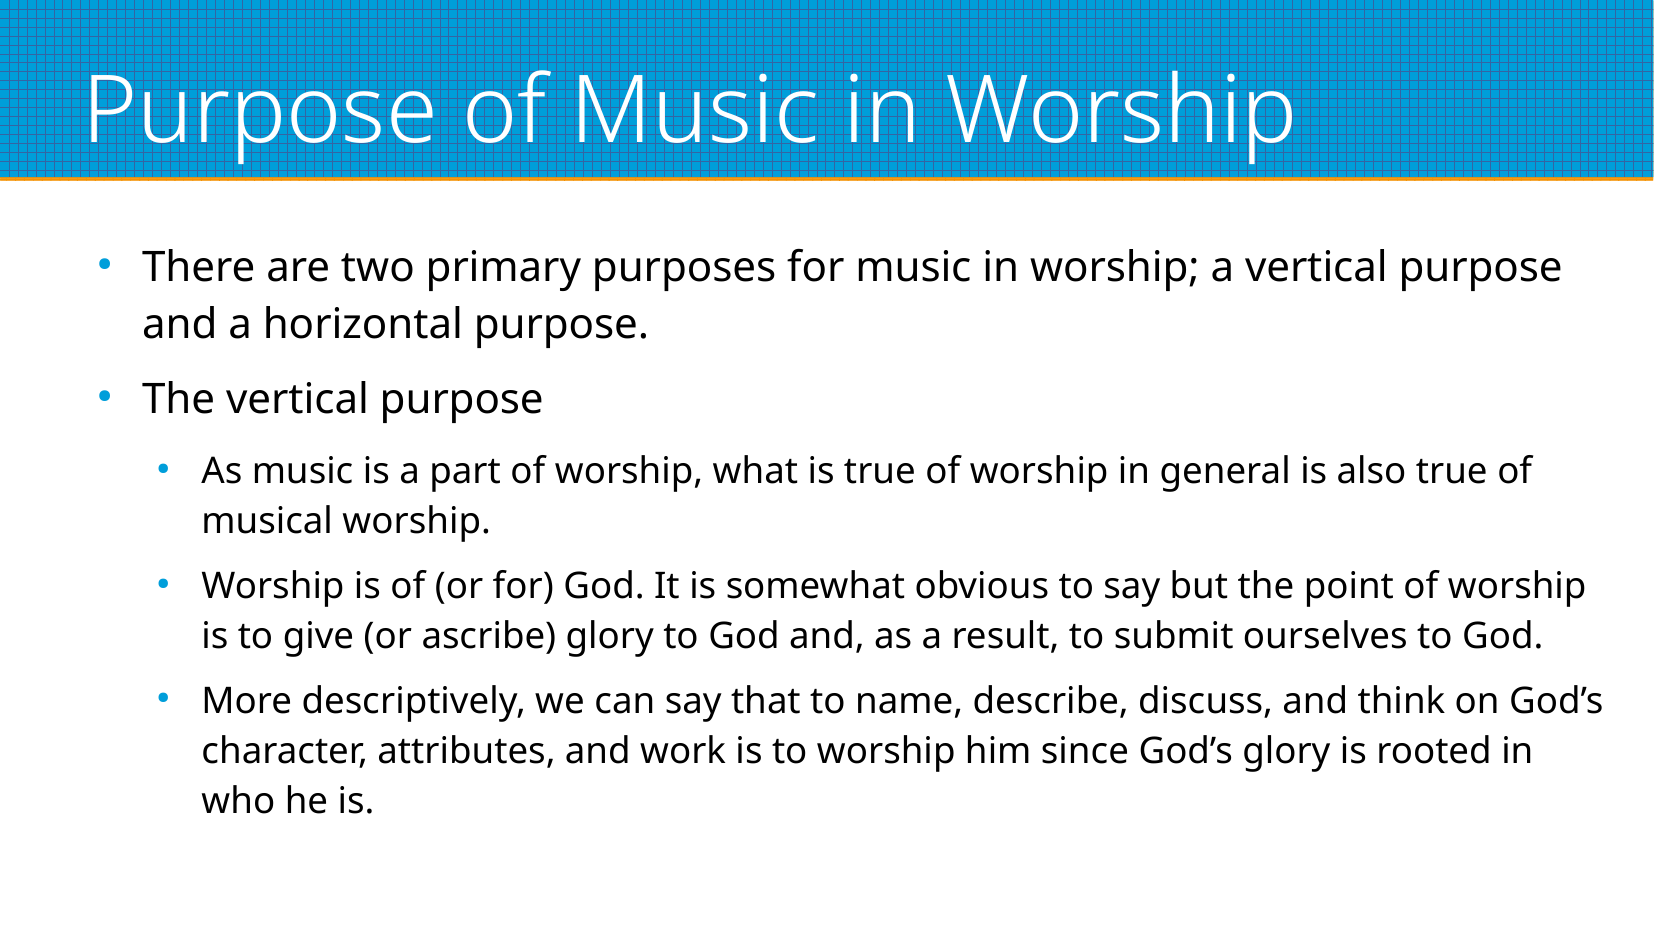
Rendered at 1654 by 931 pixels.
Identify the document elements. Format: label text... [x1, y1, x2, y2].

title Purpose of Music in Worship [82, 14, 1571, 171]
list There are two primary purposes for music in worship; a vertical purpose and a horizontal purpose. The vertical purpose As music is a part of worship, what is true of worship in general is also true of musical worship. Worship is of (or for) God. It is somewhat obvious to say but the point of worship is to give (or ascribe) glory to God and, as a result, to submit ourselves to God. More descriptively, we can say that to name, describe, discuss, and think on God’s character, attributes, and work is to worship him since God’s glory is rooted in who he is. [82, 236, 1613, 863]
